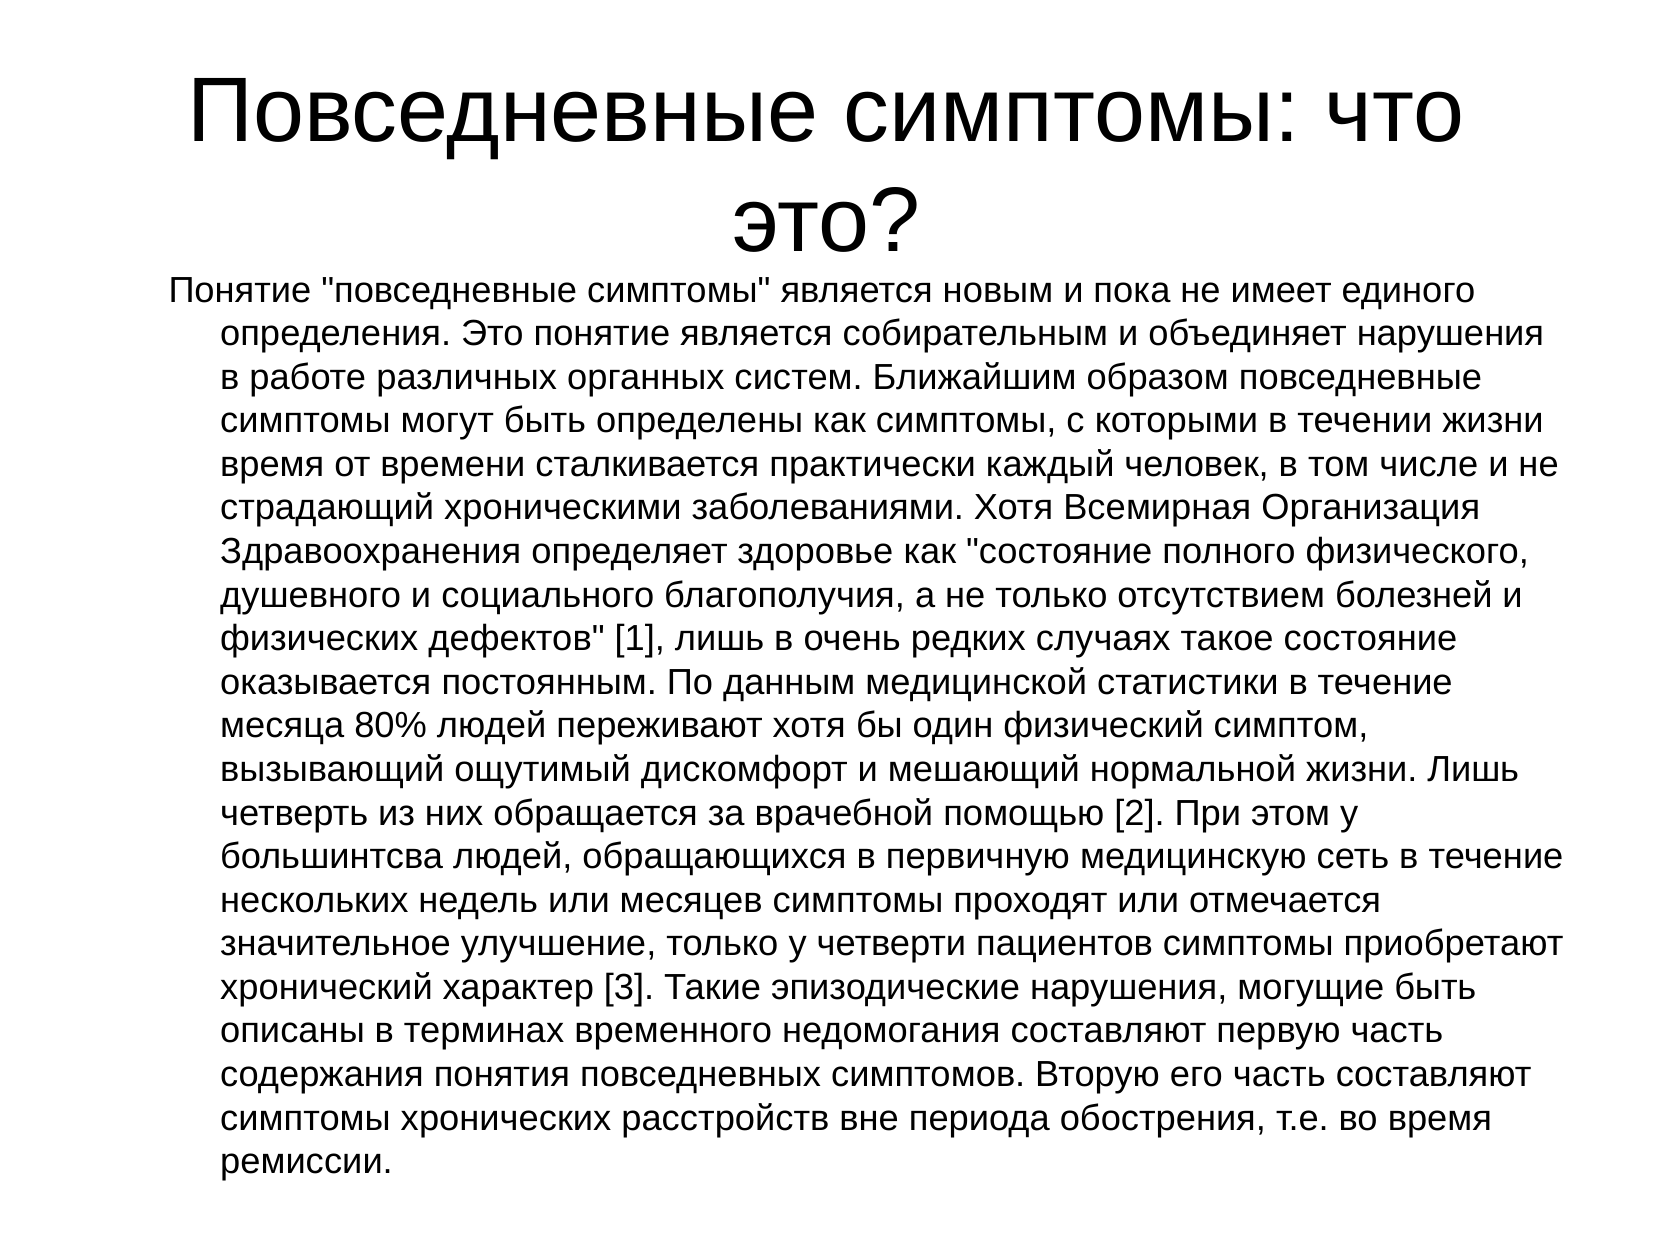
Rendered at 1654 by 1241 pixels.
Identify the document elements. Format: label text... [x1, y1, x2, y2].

list Понятие "повседневные симптомы" является новым и пока не имеет единого определения. Это понятие является собирательным и объединяет нарушения в работе различных органных систем. Ближайшим образом повседневные симптомы могут быть определены как симптомы, с которыми в течении жизни время от времени сталкивается практически каждый человек, в том числе и не страдающий хроническими заболеваниями. Хотя Всемирная Организация Здравоохранения определяет здоровье как "состояние полного физического, душевного и социального благополучия, а не только отсутствием болезней и физических дефектов" [1], лишь в очень редких случаях такое состояние оказывается постоянным. По данным медицинской статистики в течение месяца 80% людей переживают хотя бы один физический симптом, вызывающий ощутимый дискомфорт и мешающий нормальной жизни. Лишь четверть из них обращается за врачебной помощью [2]. При этом у большинтсва людей, обращающихся в первичную медицинскую сеть в течение нескольких недель или месяцев симптомы проходят или отмечается значительное улучшение, только у четверти пациентов симптомы приобретают хронический характер [3]. Такие эпизодические нарушения, могущие быть описаны в терминах временного недомогания составляют первую часть содержания понятия повседневных симптомов. Вторую его часть составляют симптомы хронических расстройств вне периода обострения, т.е. во время ремиссии. [82, 265, 1571, 1182]
title Повседневные симптомы: что это? [82, 49, 1571, 257]
